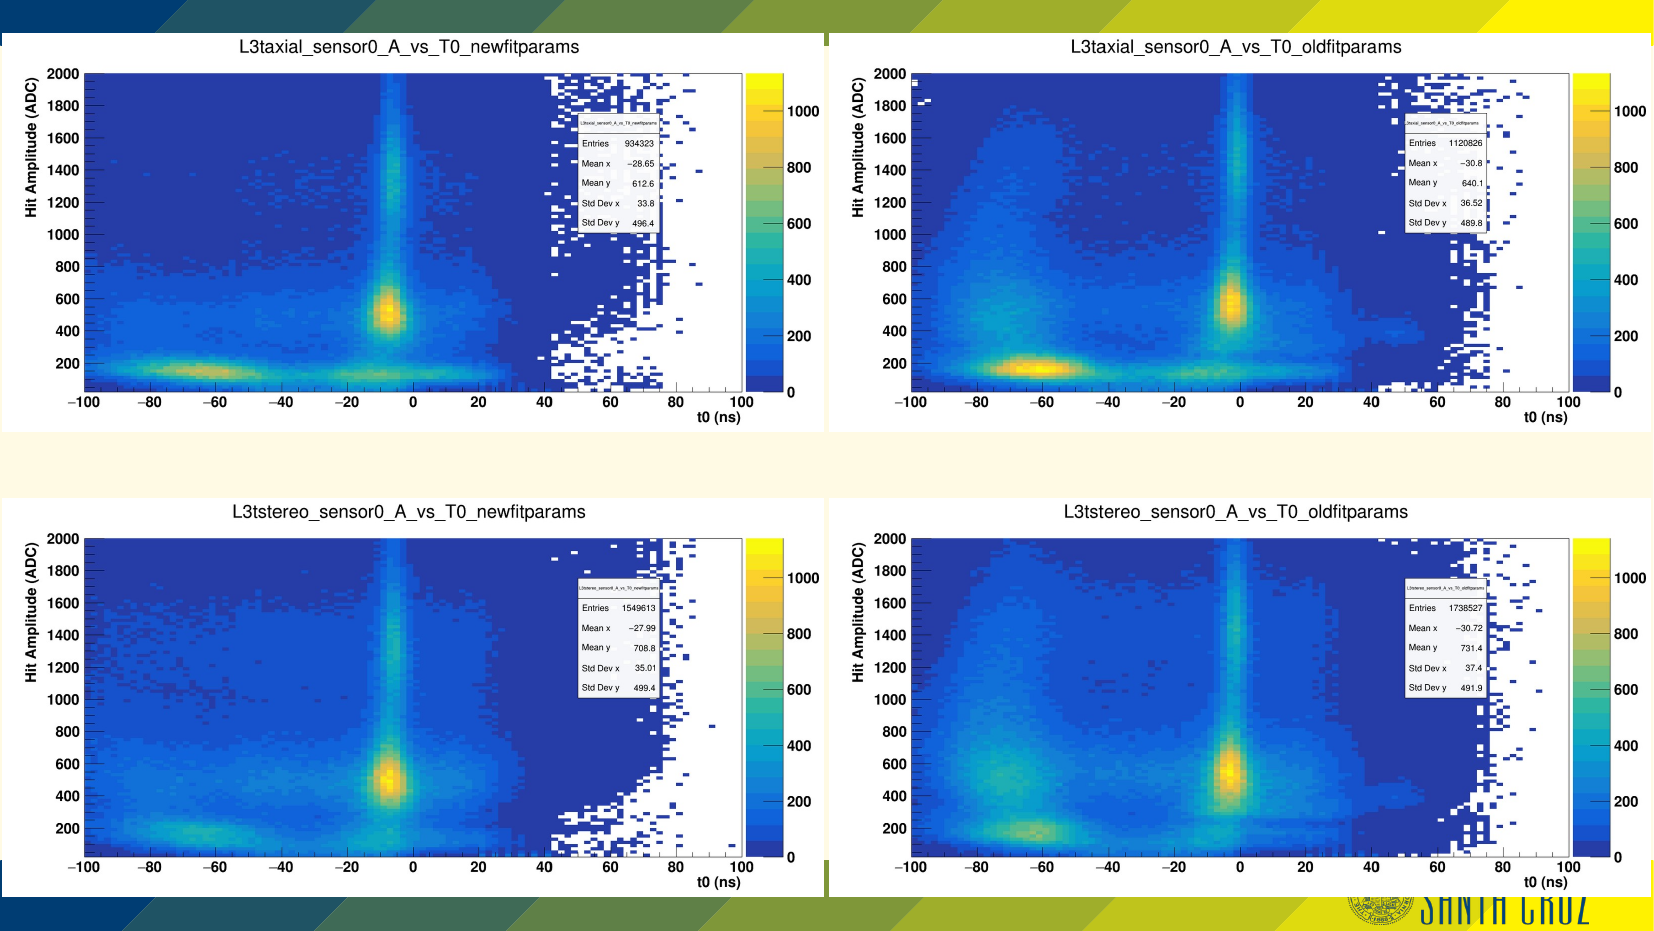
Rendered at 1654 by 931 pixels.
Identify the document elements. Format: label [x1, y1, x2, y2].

picture [829, 498, 1651, 925]
picture [2, 33, 824, 432]
picture [2, 498, 824, 897]
picture [829, 33, 1651, 432]
